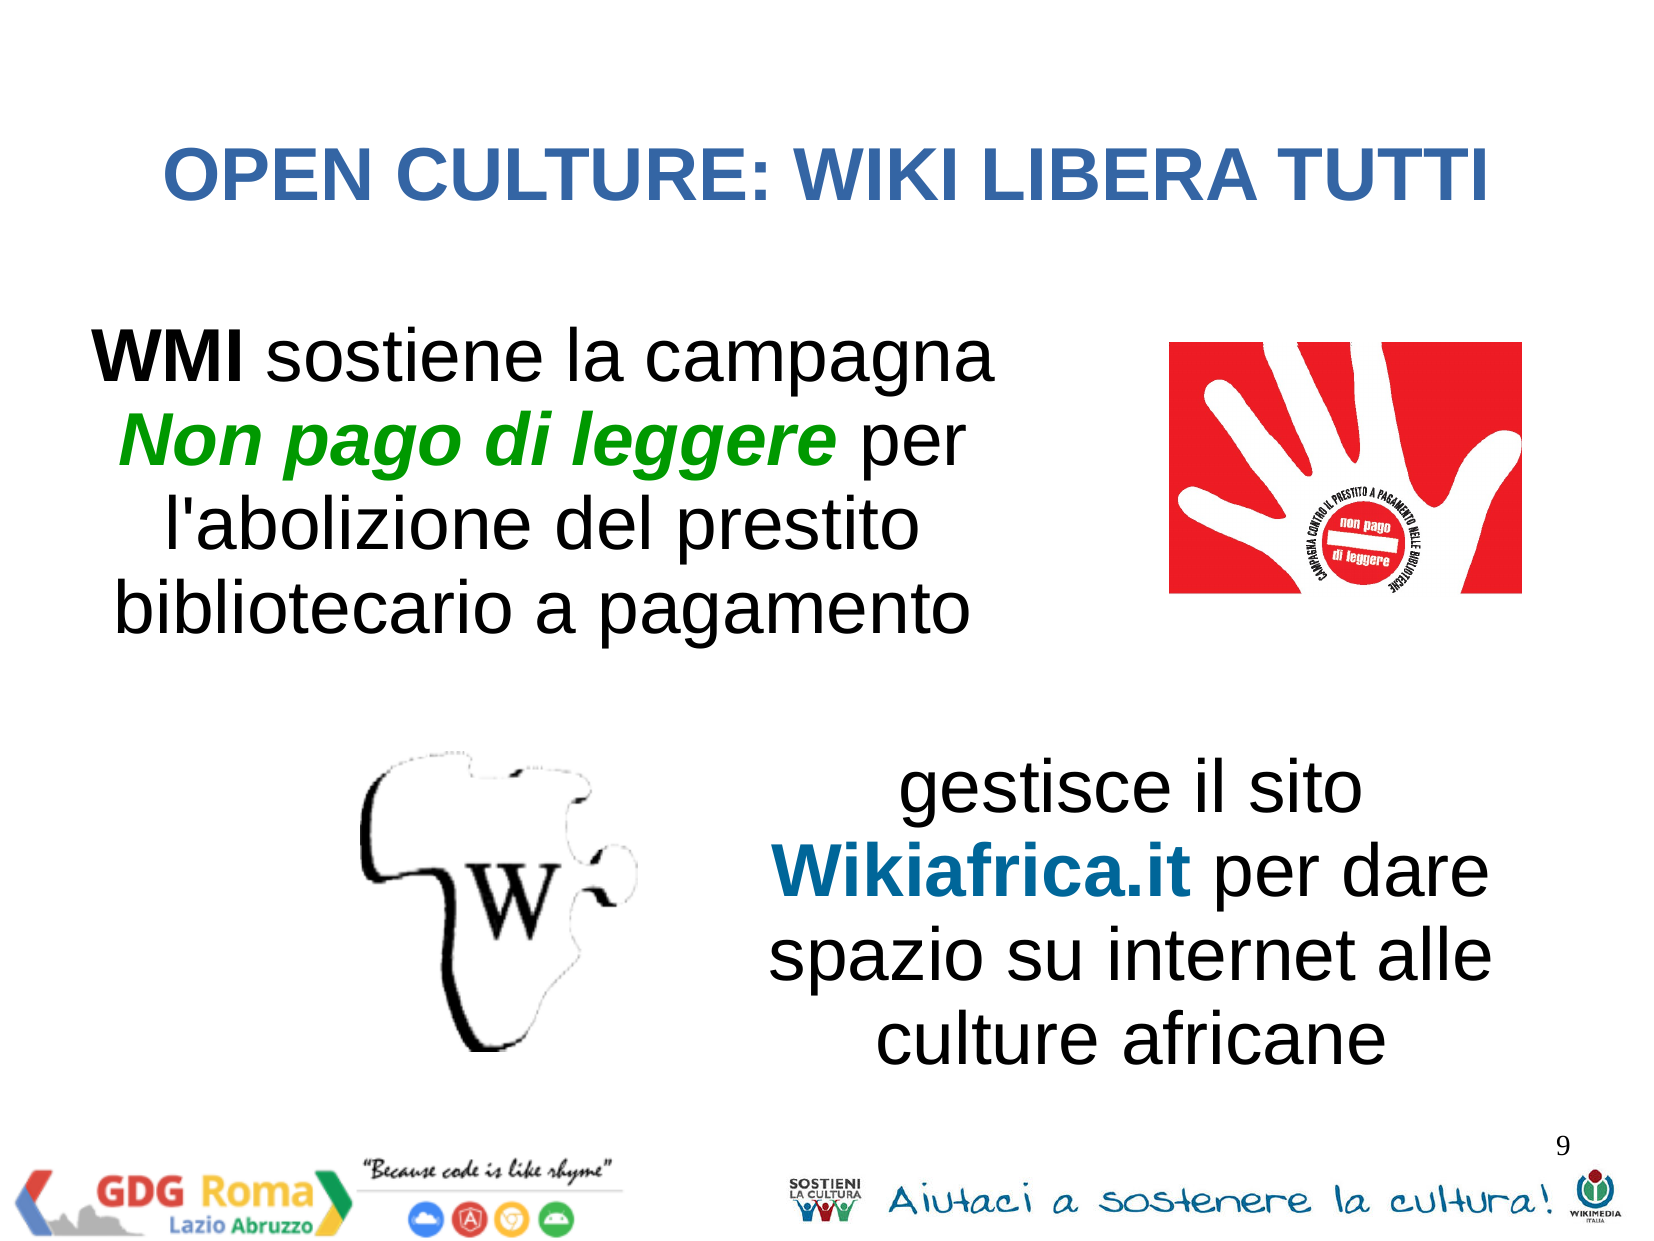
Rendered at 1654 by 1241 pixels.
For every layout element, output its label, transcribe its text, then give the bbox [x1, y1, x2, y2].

picture [1169, 342, 1522, 597]
picture [772, 1163, 1648, 1233]
text_box WMI sostiene la campagna Non pago di leggere per l'abolizione del prestito bibliotecario a pagamento [35, 306, 1052, 657]
picture [360, 751, 638, 1052]
text_box gestisce il sito Wikiafrica.it per dare spazio su internet alle culture africane [685, 737, 1579, 1089]
title OPEN CULTURE: WIKI LIBERA TUTTI [11, 17, 1642, 249]
picture [11, 1155, 626, 1241]
